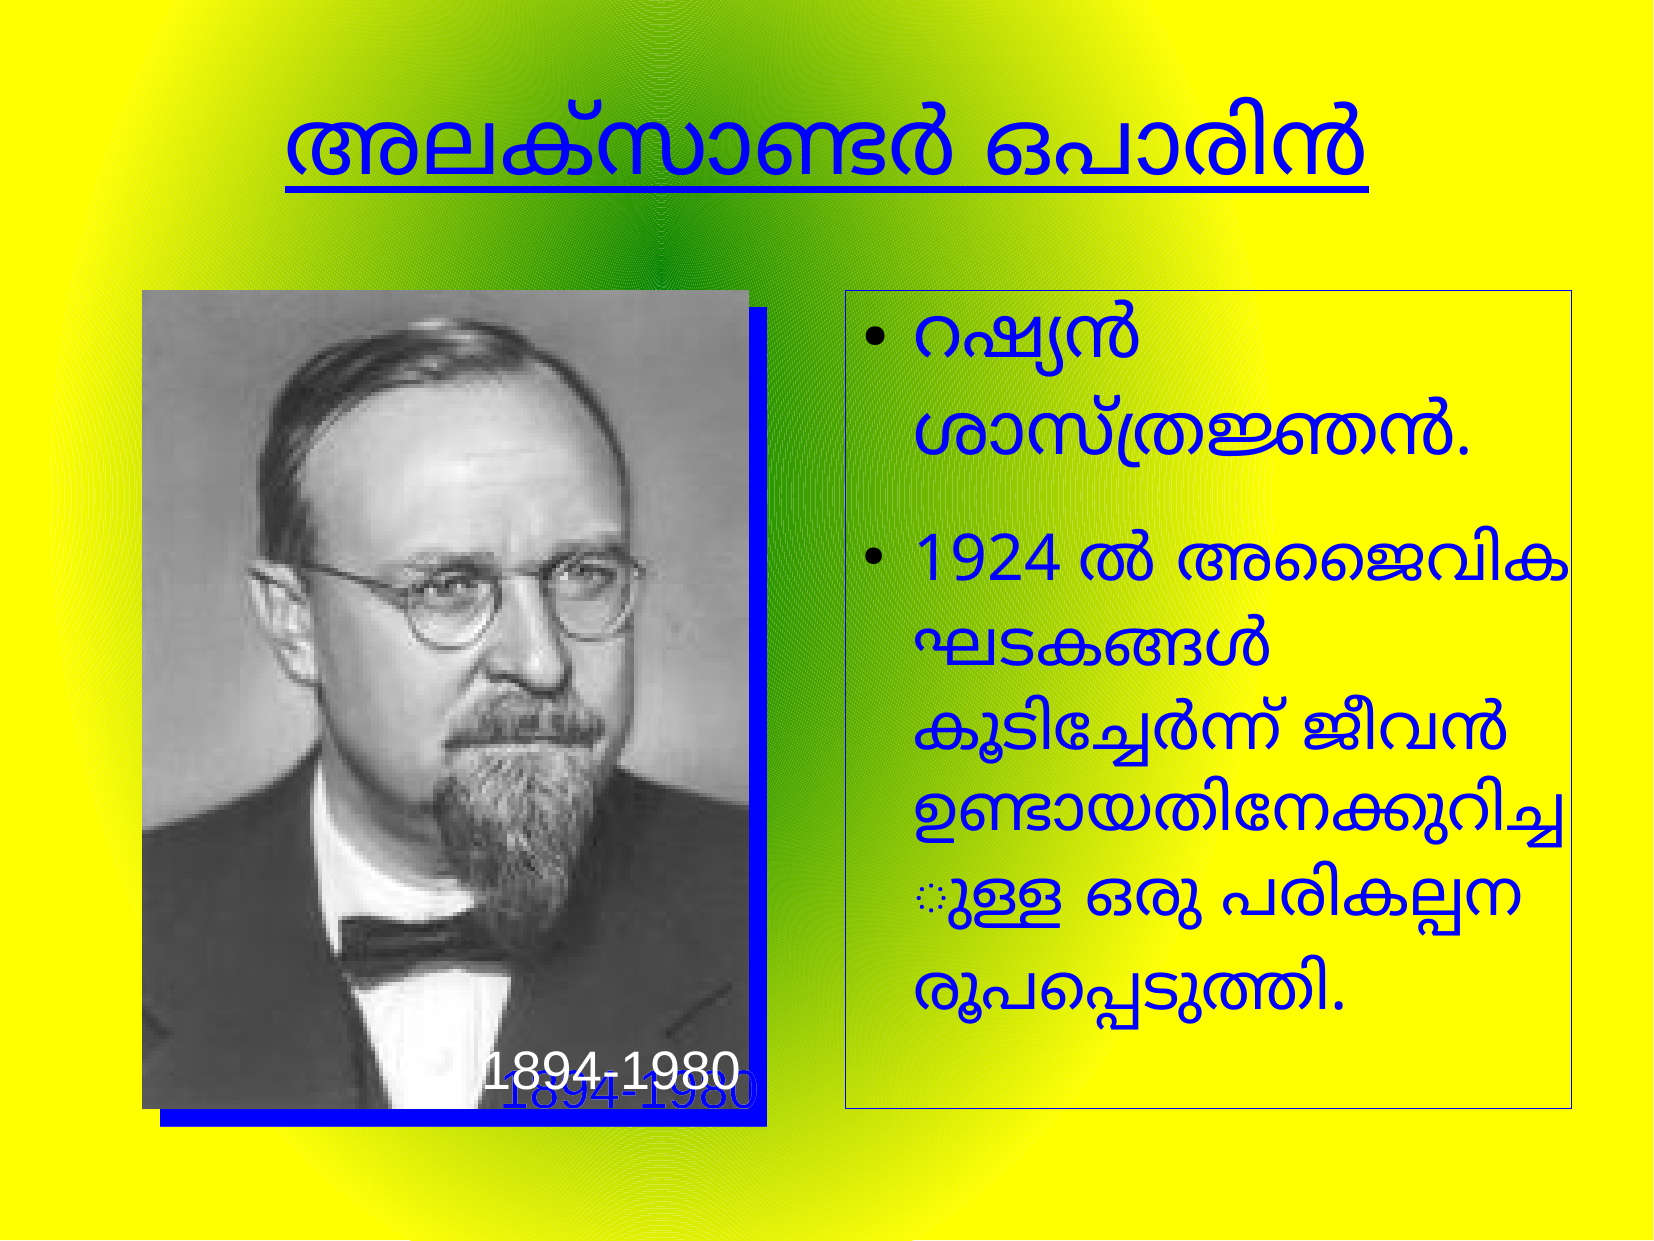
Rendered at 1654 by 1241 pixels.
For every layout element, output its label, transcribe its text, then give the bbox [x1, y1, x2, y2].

picture [142, 290, 749, 1109]
title അലക്സാണ്ടര്‍ ഒപാരിന്‍ [82, 49, 1571, 257]
list റഷ്യന്‍ ശാസ്ത്രജ്ഞന്‍. 1924 ല്‍ അജൈവിക ഘടകങ്ങള്‍ കൂടിച്ചേര്‍ന്ന് ജീവന്‍ ഉണ്ടായതിനേക്കുറിച്ചുള്ള ഒരു പരികല്പന രൂപപ്പെടുത്തി. [845, 290, 1572, 1109]
text_box 1894-1980 [466, 1033, 757, 1109]
